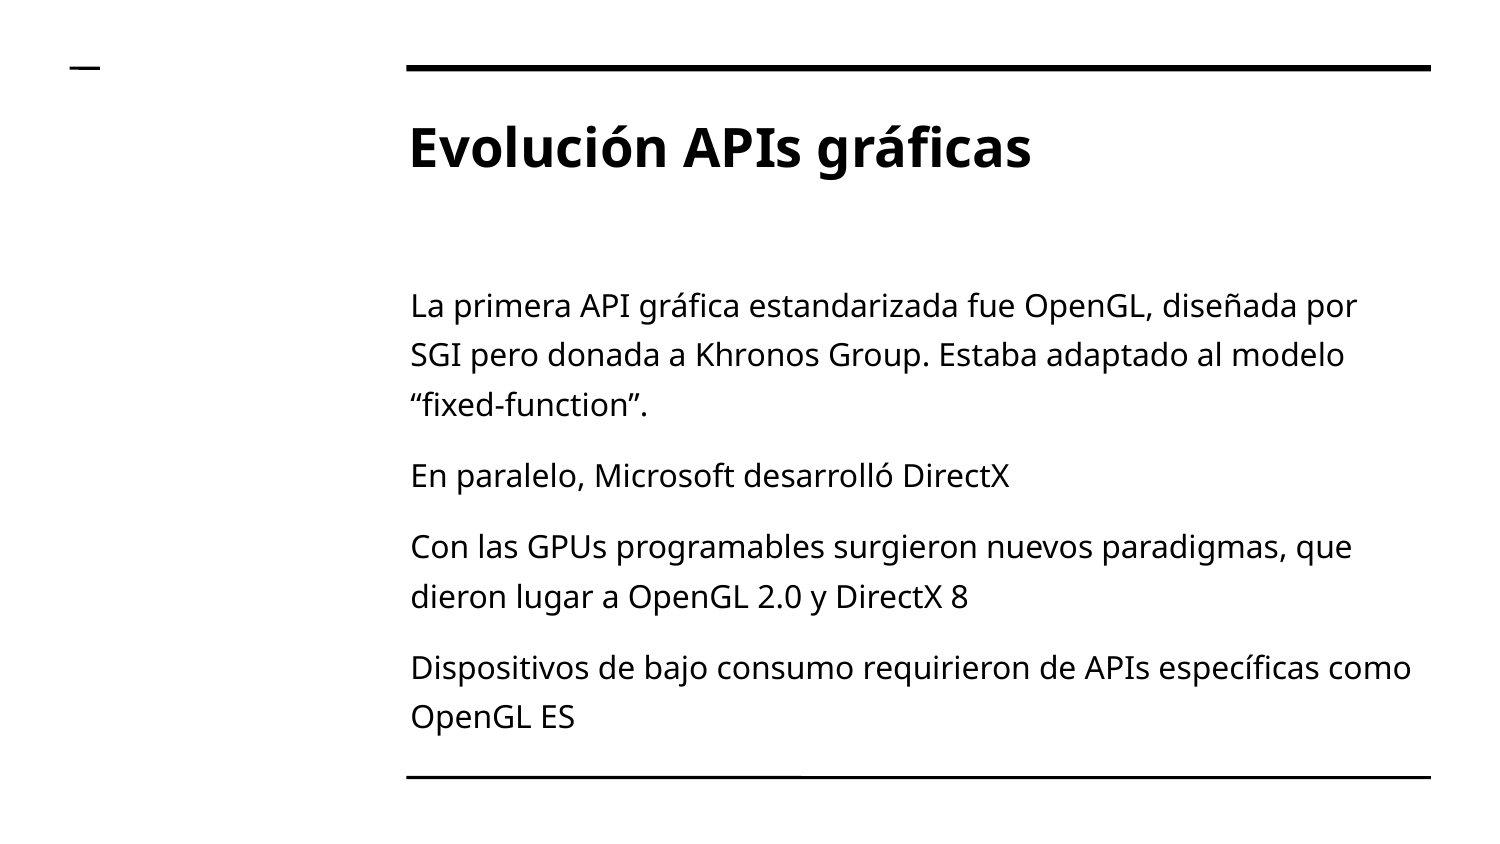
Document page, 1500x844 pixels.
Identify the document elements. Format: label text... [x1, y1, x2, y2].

list La primera API gráfica estandarizada fue OpenGL, diseñada por SGI pero donada a Khronos Group. Estaba adaptado al modelo “fixed-function”. En paralelo, Microsoft desarrolló DirectX Con las GPUs programables surgieron nuevos paradigmas, que dieron lugar a OpenGL 2.0 y DirectX 8 Dispositivos de bajo consumo requirieron de APIs específicas como OpenGL ES [395, 261, 1433, 755]
title Evolución APIs gráficas [393, 94, 1431, 199]
